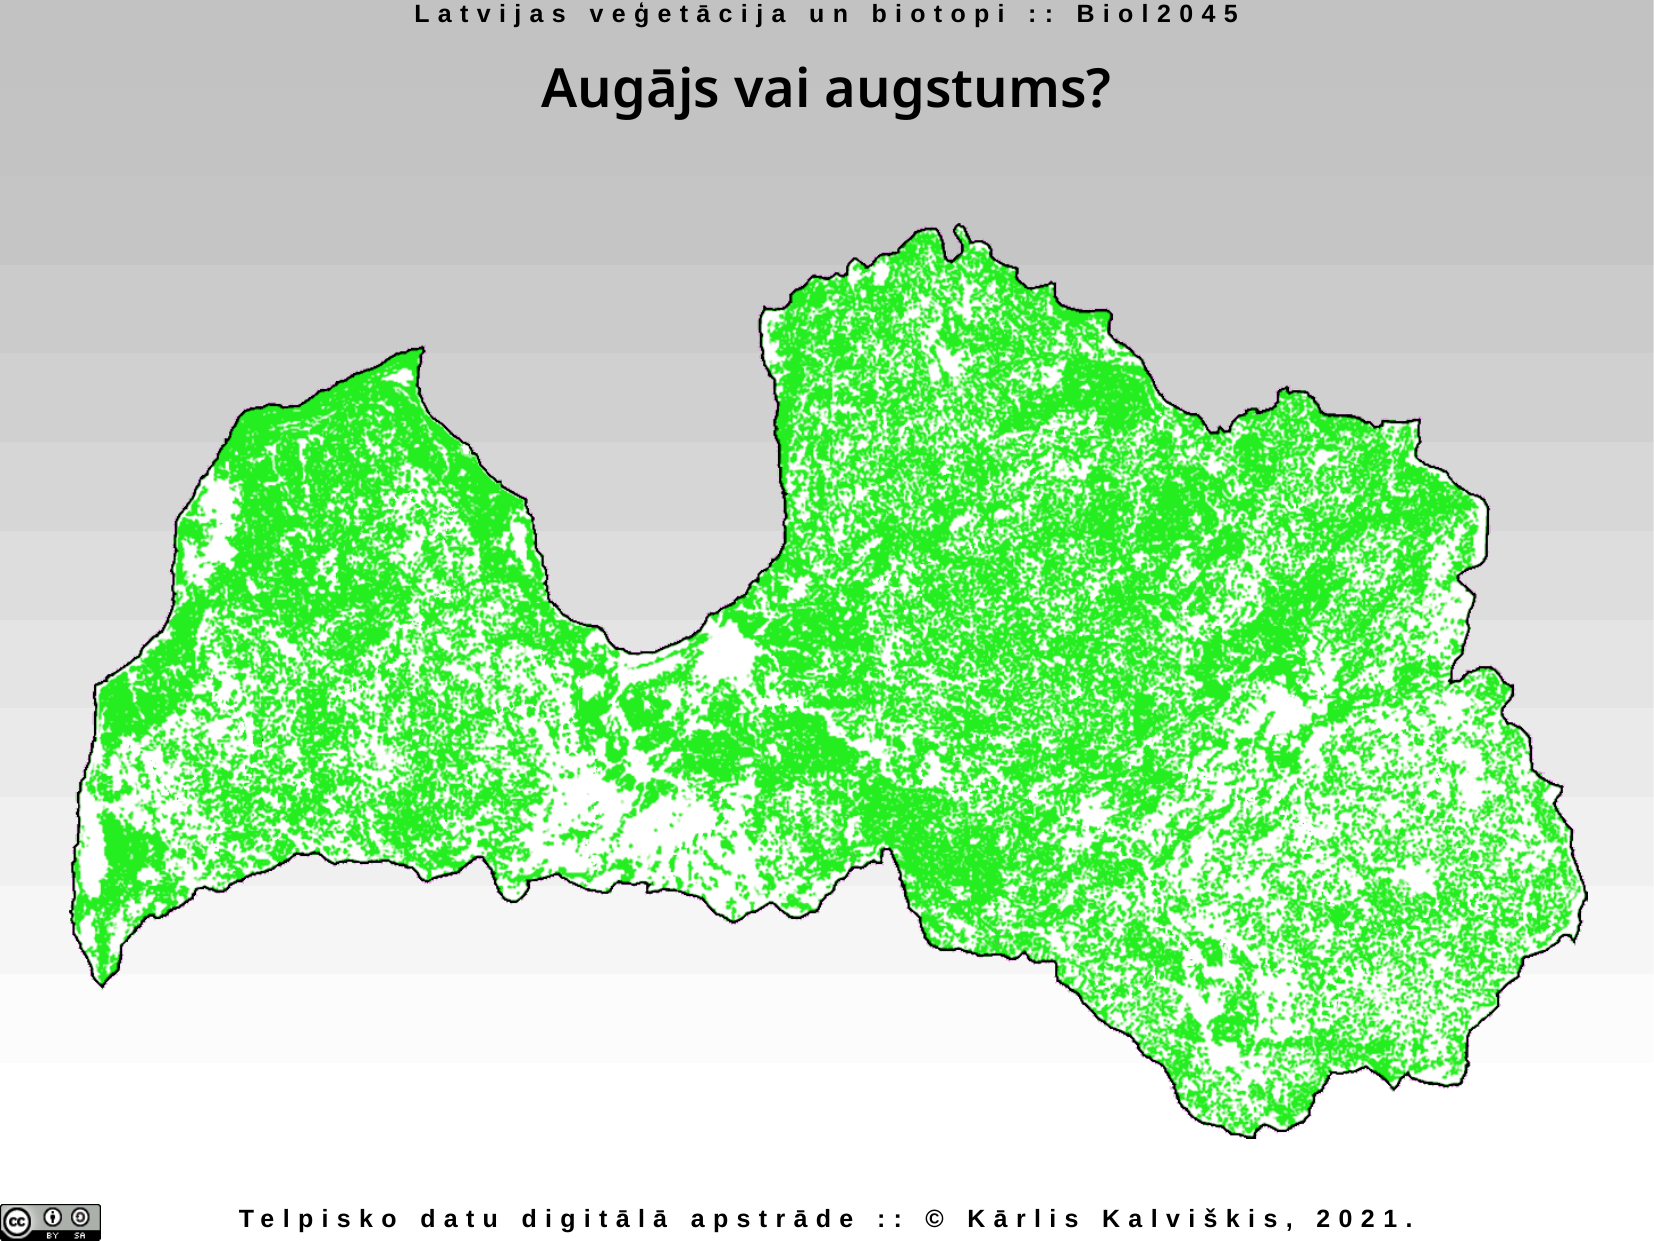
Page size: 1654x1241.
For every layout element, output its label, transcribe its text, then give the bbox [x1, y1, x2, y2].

title Augājs vai augstums? [29, 49, 1625, 296]
picture [0, 0, 1654, 1241]
